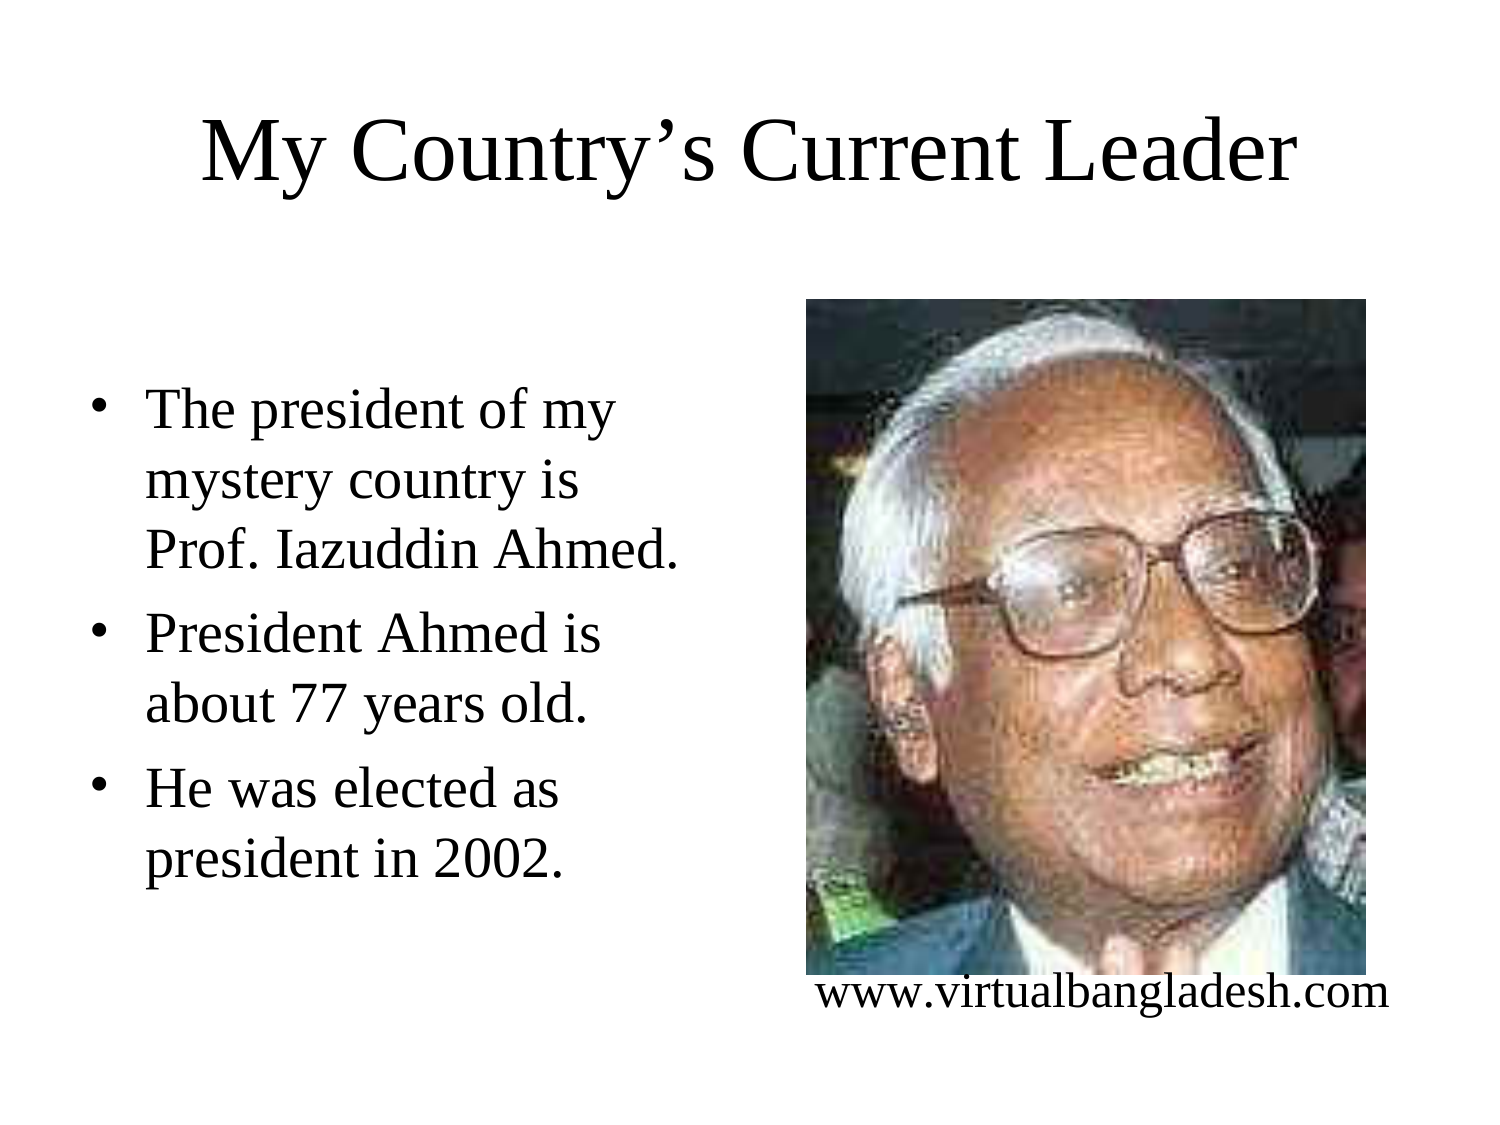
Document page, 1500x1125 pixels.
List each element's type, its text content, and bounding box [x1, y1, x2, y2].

list The president of my mystery country is Prof. Iazuddin Ahmed. President Ahmed is about 77 years old. He was elected as president in 2002. [74, 362, 713, 1075]
picture [806, 299, 1366, 949]
text_box www.virtualbangladesh.com [799, 949, 1405, 1026]
title My Country’s Current Leader [112, 49, 1388, 238]
